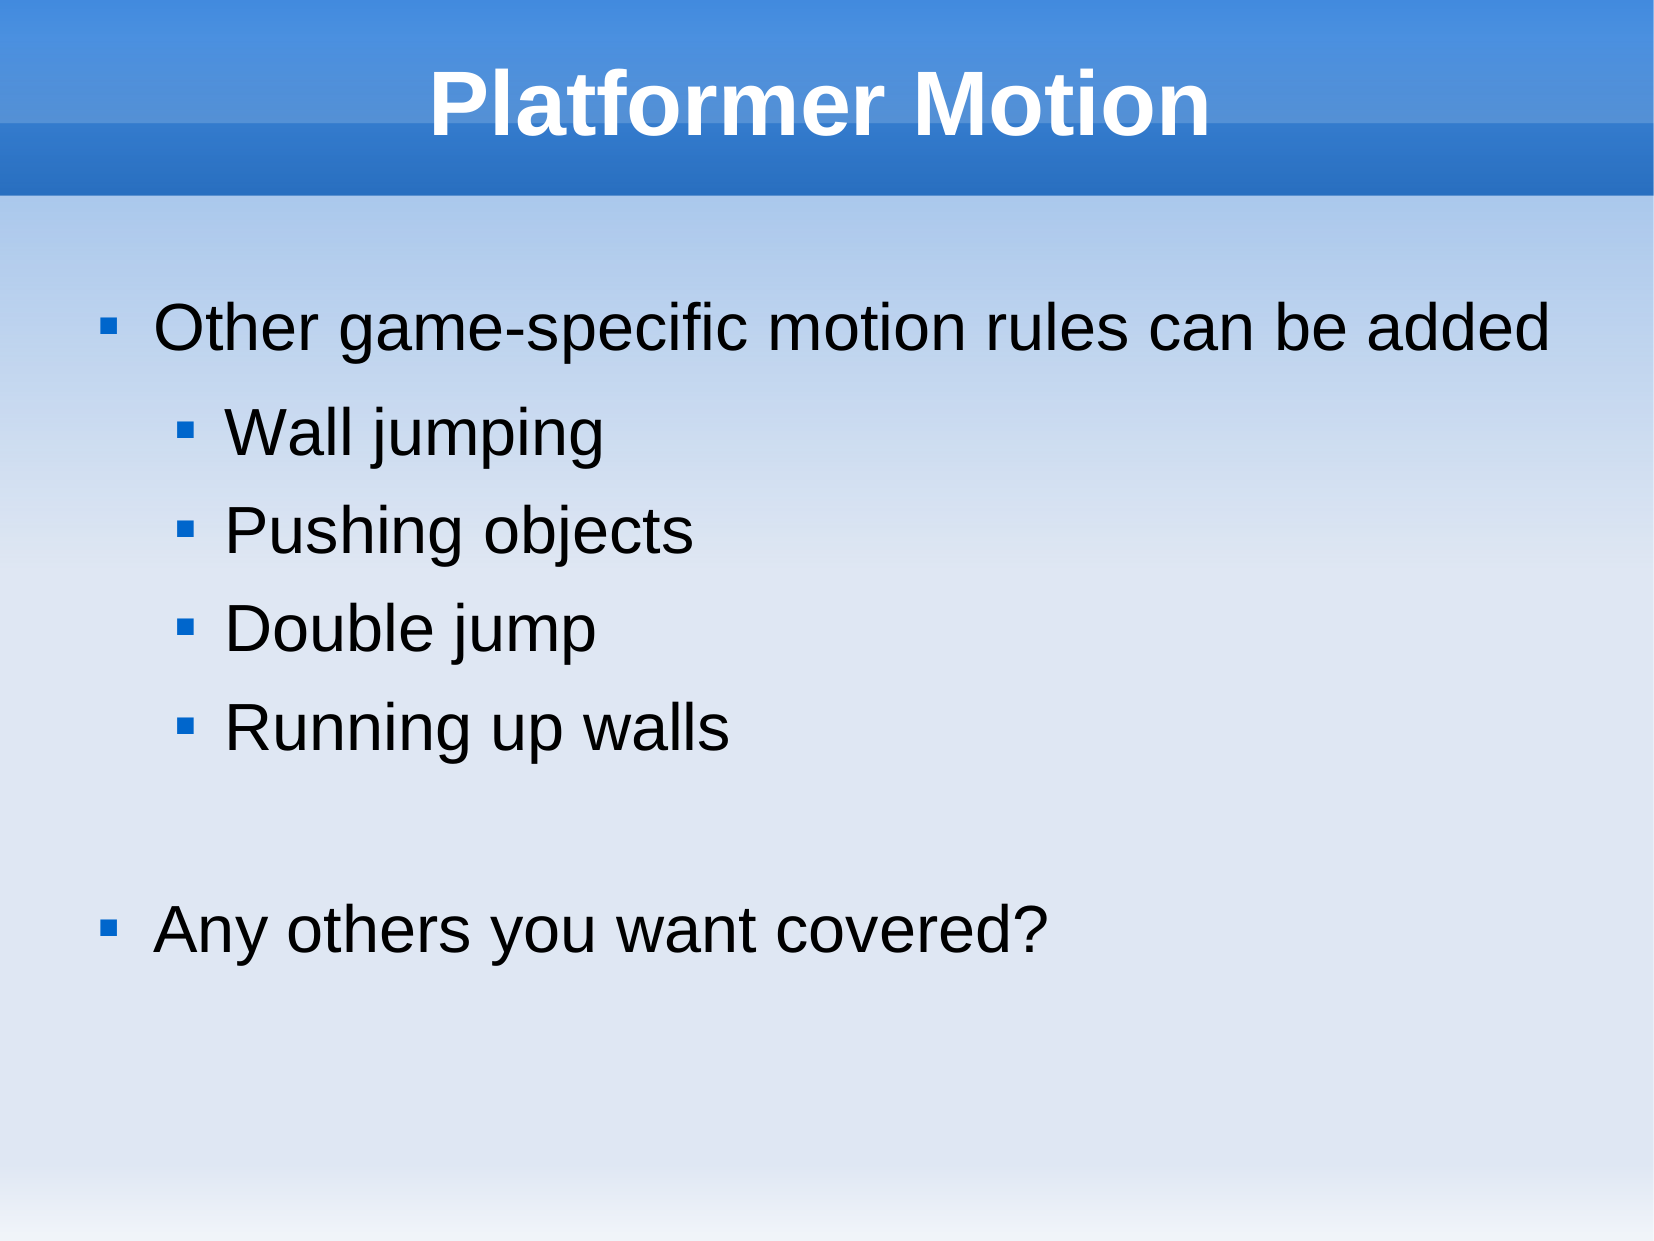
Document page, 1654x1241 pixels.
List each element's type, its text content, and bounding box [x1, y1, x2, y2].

title Platformer Motion [76, 0, 1565, 208]
list Other game-specific motion rules can be added Wall jumping Pushing objects Double jump Running up walls Any others you want covered? [82, 290, 1571, 1109]
picture [0, 0, 1654, 1241]
